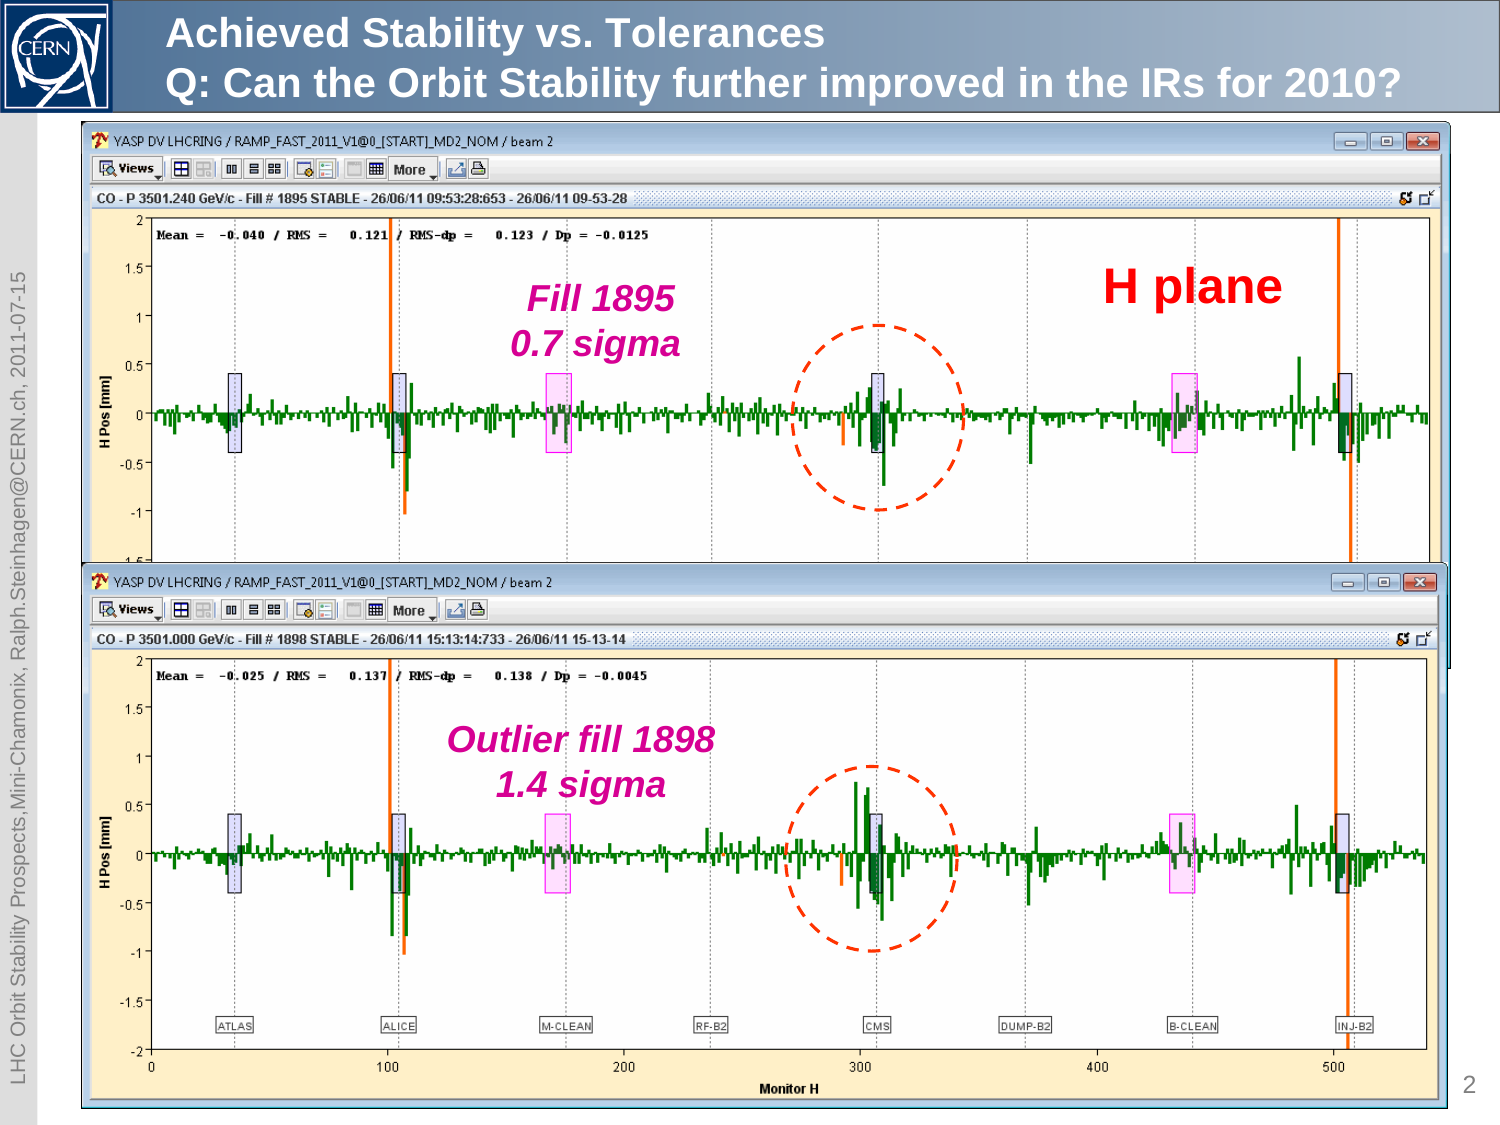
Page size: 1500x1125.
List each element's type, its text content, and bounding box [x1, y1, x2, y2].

text_box Fill 1895 0.7 sigma [495, 266, 696, 372]
text_box Outlier fill 1898 1.4 sigma [431, 707, 731, 813]
text_box H plane [1088, 246, 1299, 322]
picture [81, 121, 1451, 1109]
picture [0, 0, 113, 113]
title Achieved Stability vs. Tolerances Q: Can the Orbit Stability further improved in the IRs for 2010? [150, 0, 1459, 114]
